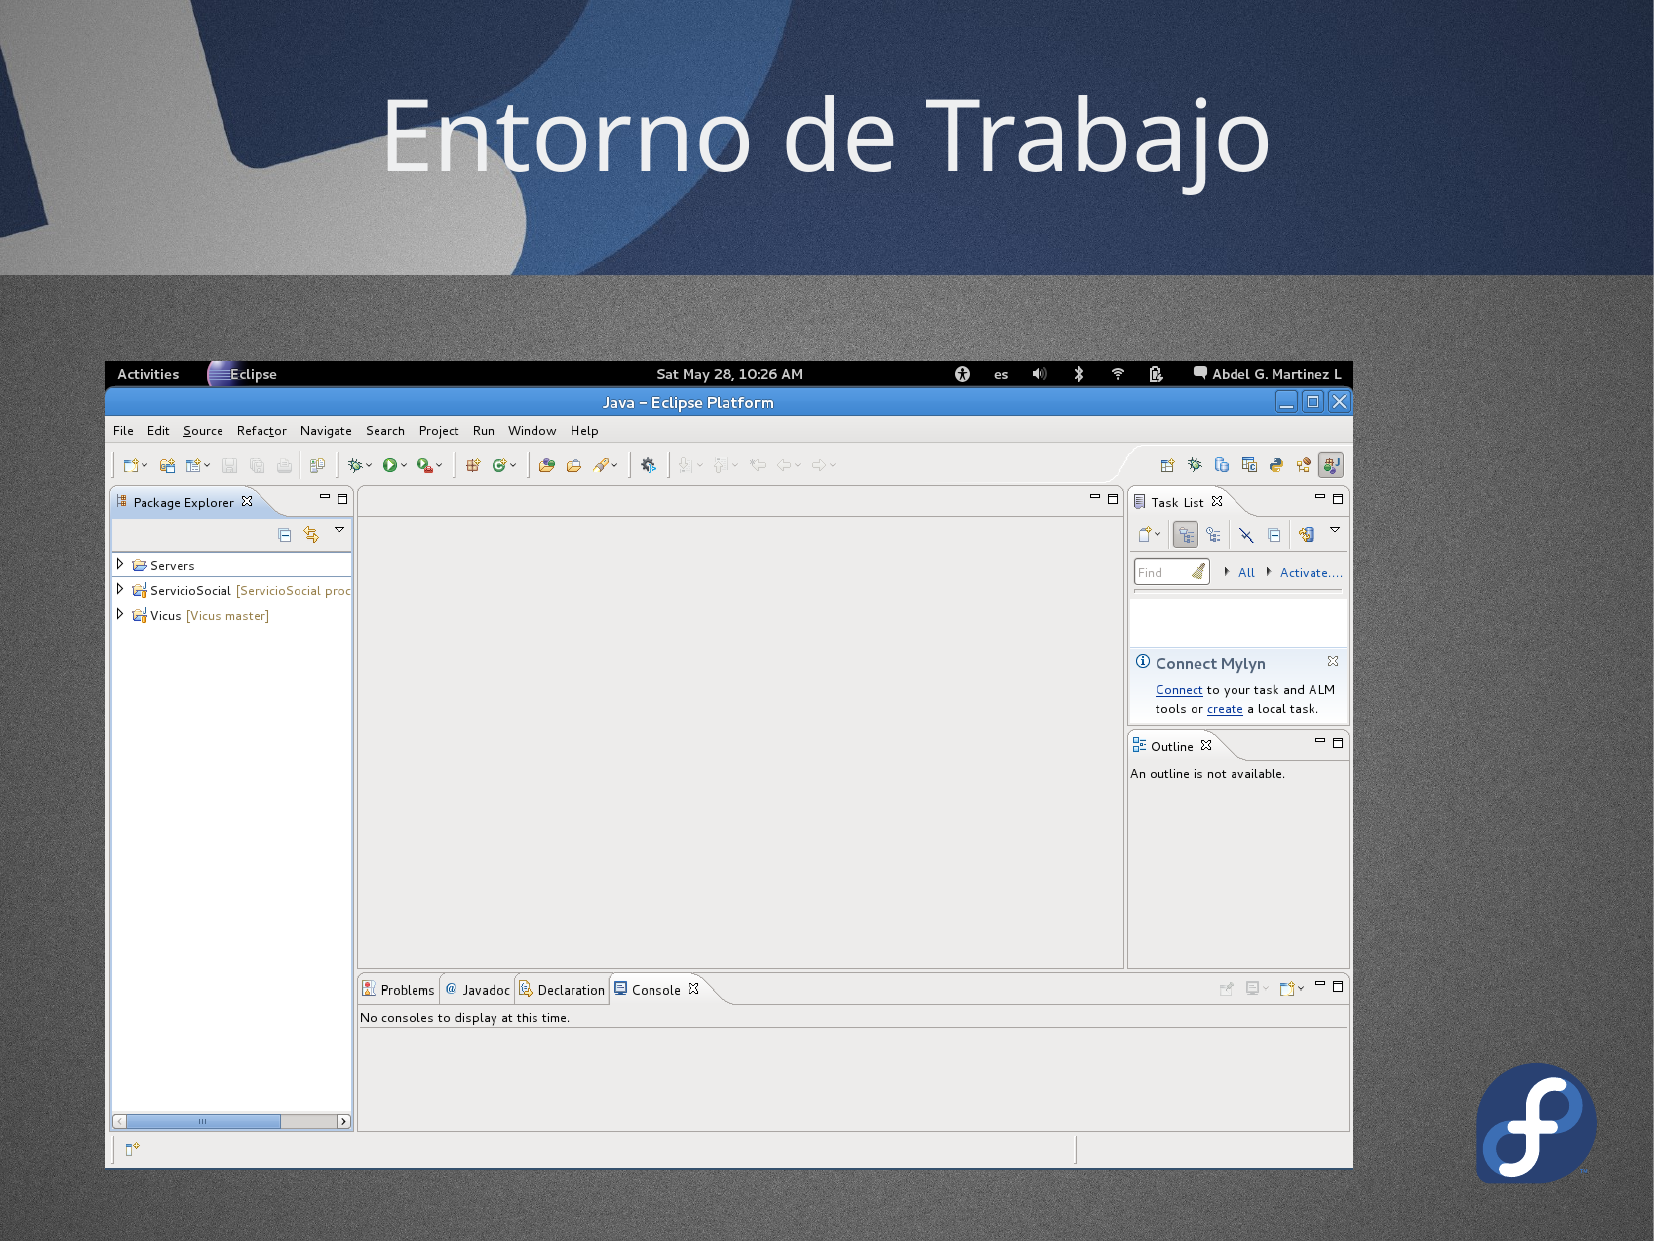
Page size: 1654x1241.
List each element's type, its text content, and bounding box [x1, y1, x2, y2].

title Entorno de Trabajo [88, 29, 1565, 237]
picture [0, 0, 1654, 1241]
